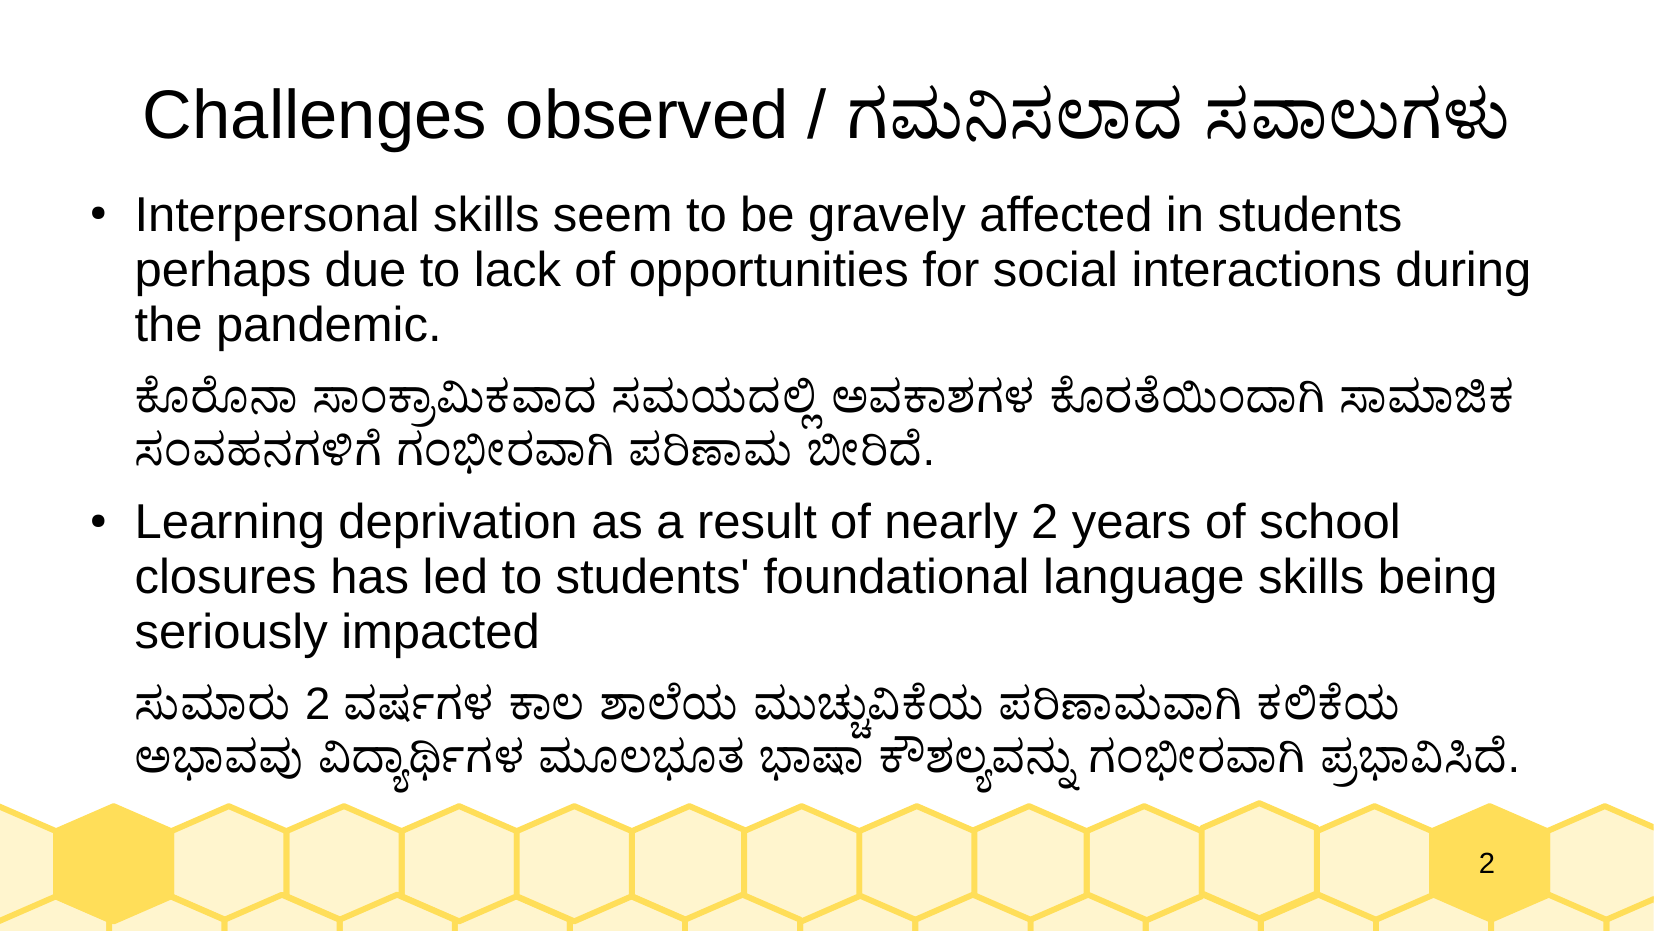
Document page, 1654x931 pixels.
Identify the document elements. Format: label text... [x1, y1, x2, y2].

title Challenges observed / ಗಮನಿಸಲಾದ ಸವಾಲುಗಳು [82, 37, 1571, 193]
list Interpersonal skills seem to be gravely affected in students perhaps due to lack of opportunities for social interactions during the pandemic. ಕೊರೊನಾ ಸಾಂಕ್ರಾಮಿಕವಾದ ಸಮಯದಲ್ಲಿ ಅವಕಾಶಗಳ ಕೊರತೆಯಿಂದಾಗಿ ಸಾಮಾಜಿಕ ಸಂವಹನಗಳಿಗೆ ಗಂಭೀರವಾಗಿ ಪರಿಣಾಮ ಬೀರಿದೆ. Learning deprivation as a result of nearly 2 years of school closures has led to students' foundational language skills being seriously impacted ಸುಮಾರು 2 ವರ್ಷಗಳ ಕಾಲ ಶಾಲೆಯ ಮುಚ್ಚುವಿಕೆಯ ಪರಿಣಾಮವಾಗಿ ಕಲಿಕೆಯ ಅಭಾವವು ವಿದ್ಯಾರ್ಥಿಗಳ ಮೂಲಭೂತ ಭಾಷಾ ಕೌಶಲ್ಯವನ್ನು ಗಂಭೀರವಾಗಿ ಪ್ರಭಾವಿಸಿದೆ. [75, 187, 1538, 788]
